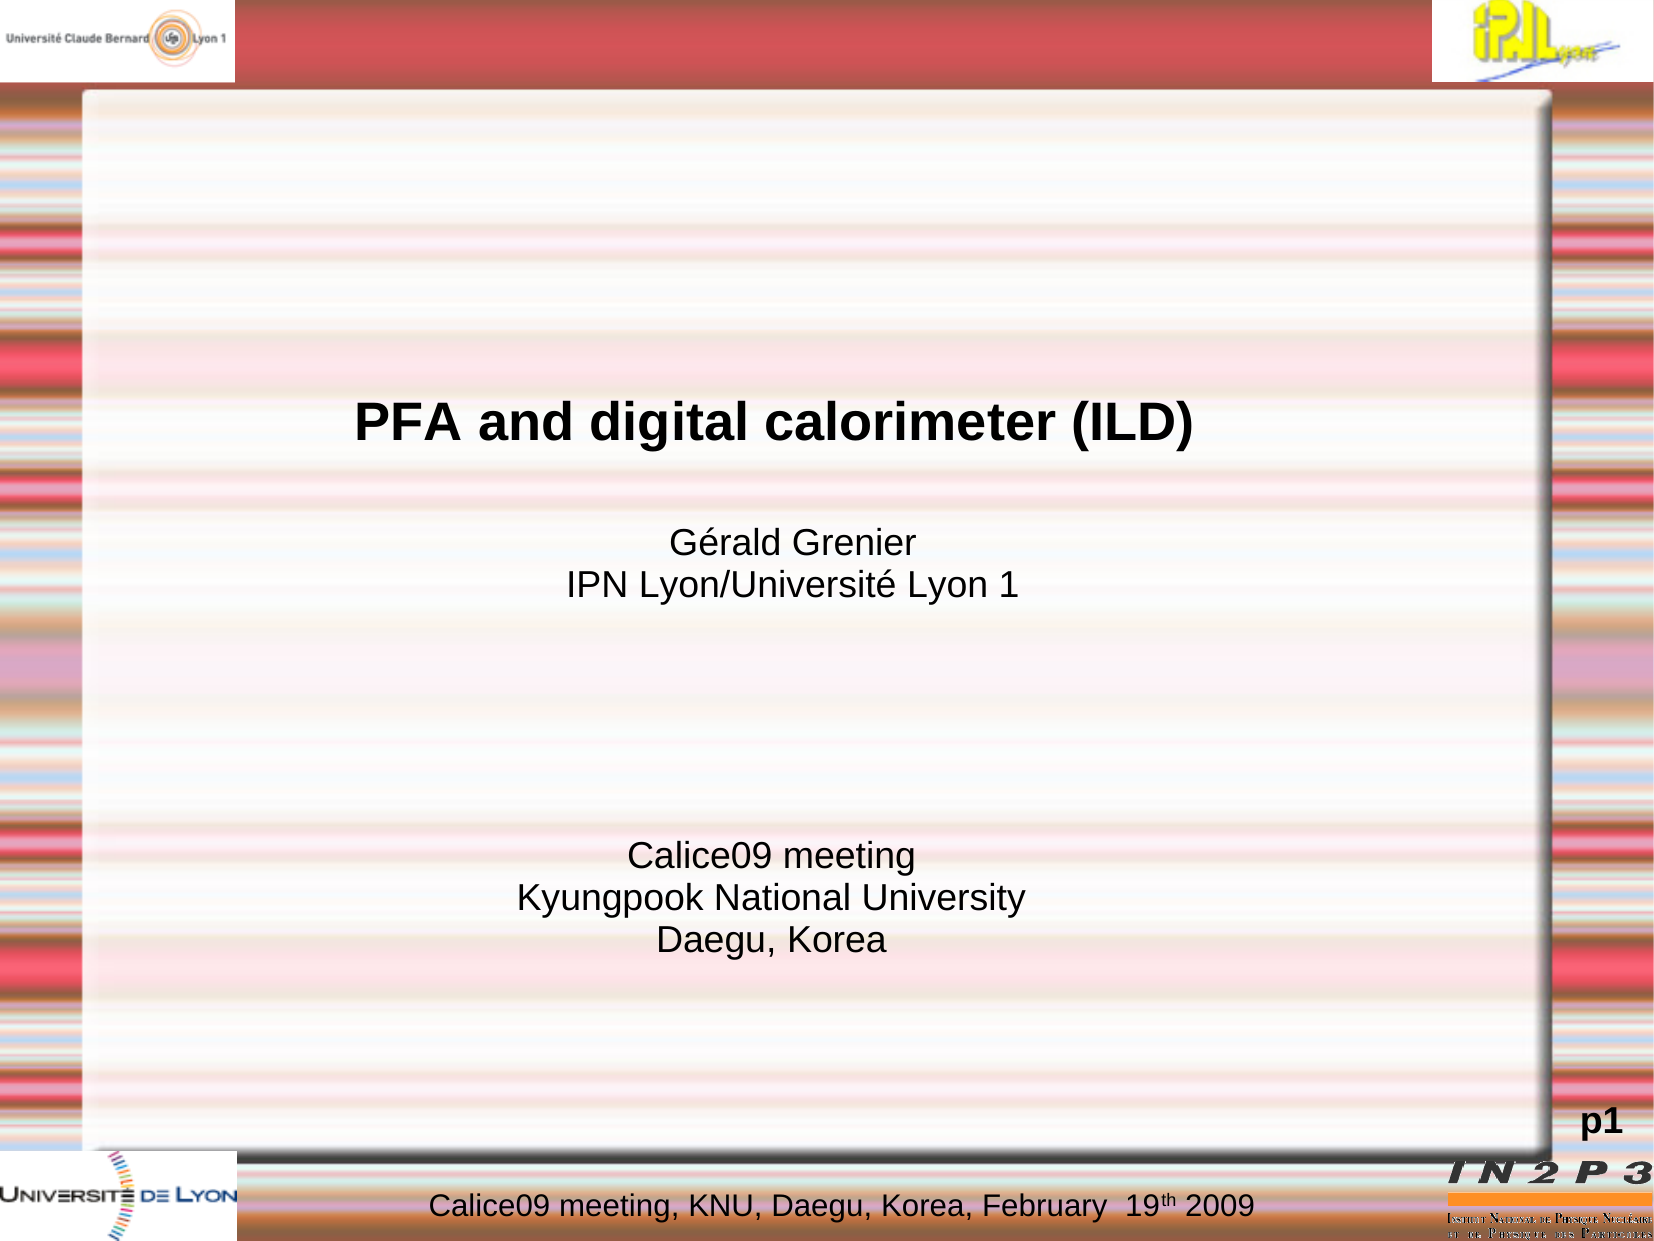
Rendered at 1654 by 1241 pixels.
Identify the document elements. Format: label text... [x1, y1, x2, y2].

text_box Calice09 meeting Kyungpook National University Daegu, Korea [501, 826, 1040, 968]
text_box Gérald Grenier IPN Lyon/Université Lyon 1 [551, 513, 1034, 613]
text_box PFA and digital calorimeter (ILD) [339, 383, 1211, 461]
picture [0, 0, 1654, 1241]
